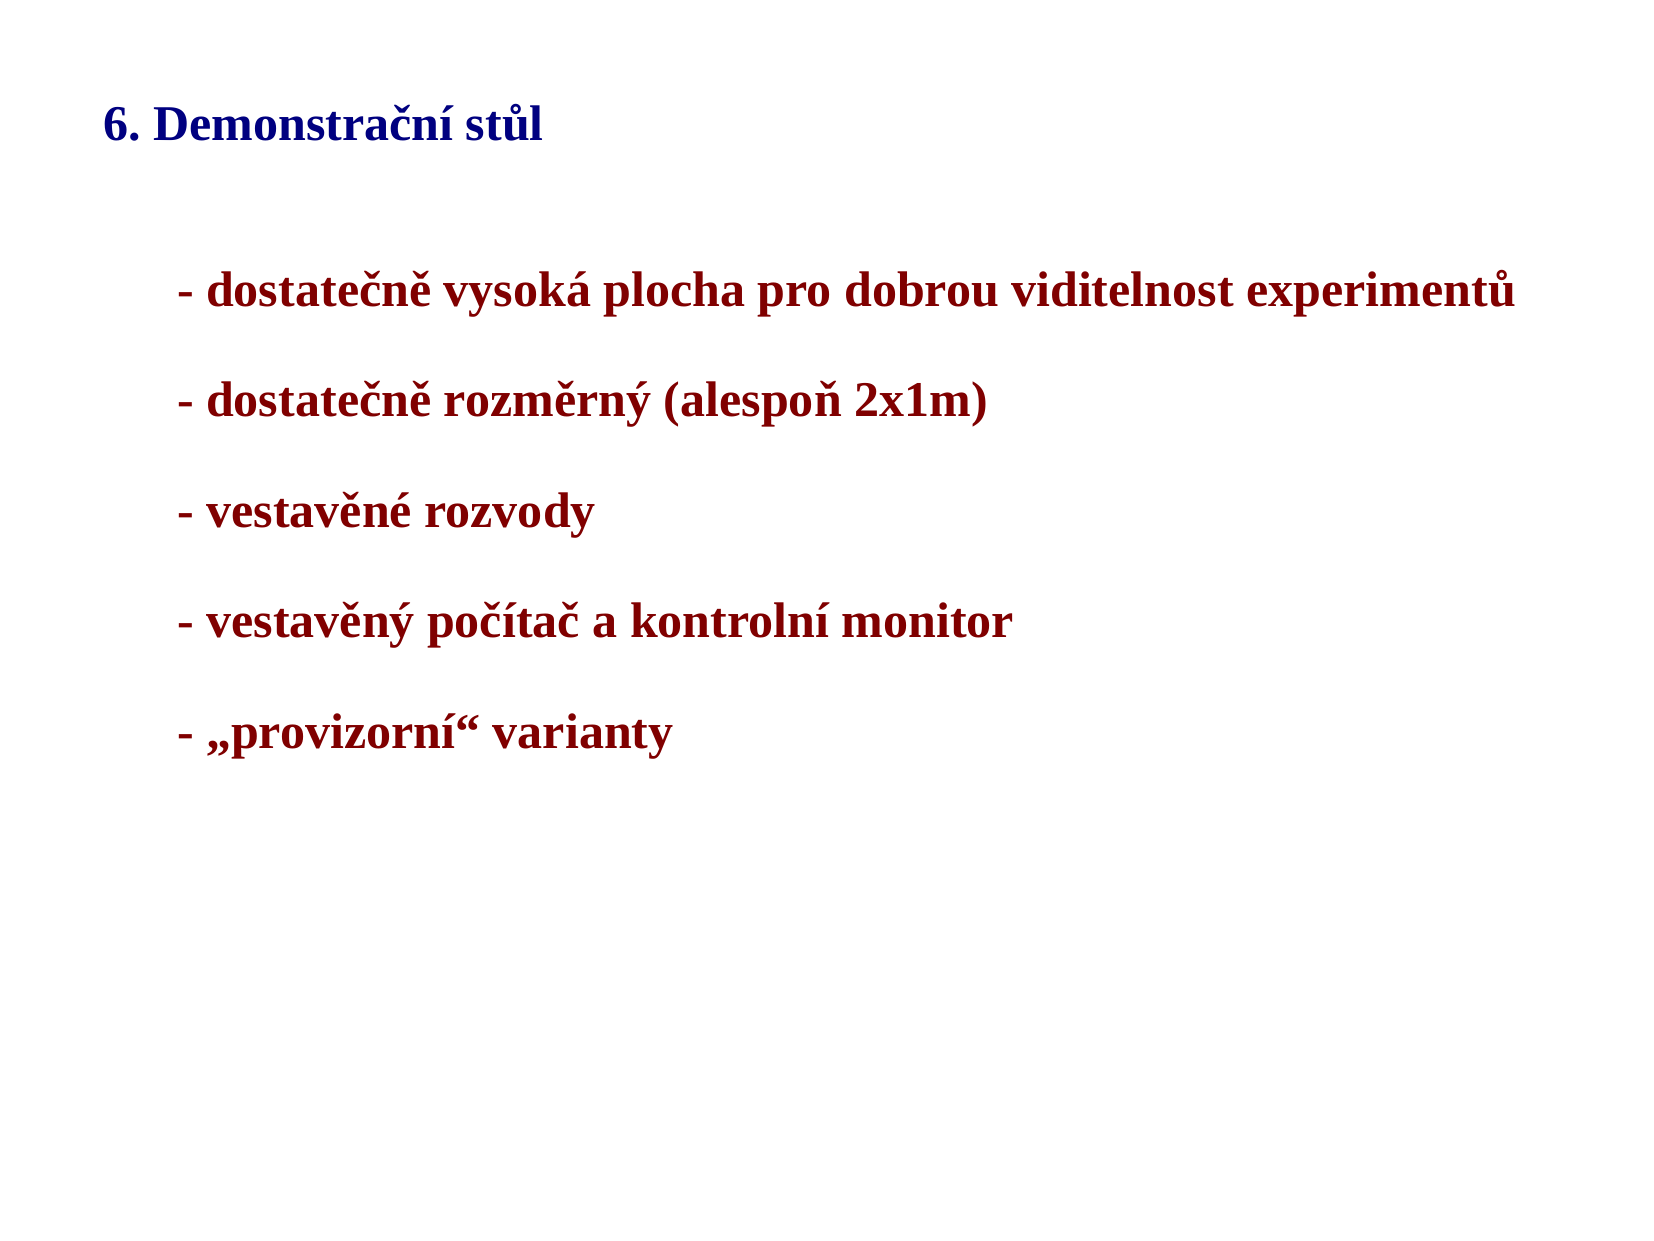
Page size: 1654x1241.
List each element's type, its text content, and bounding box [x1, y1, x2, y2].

text_box 6. Demonstrační stůl - dostatečně vysoká plocha pro dobrou viditelnost experimentů - dostatečně rozměrný (alespoň 2x1m) - vestavěné rozvody - vestavěný počítač a kontrolní monitor - „provizorní“ varianty [88, 88, 1532, 952]
